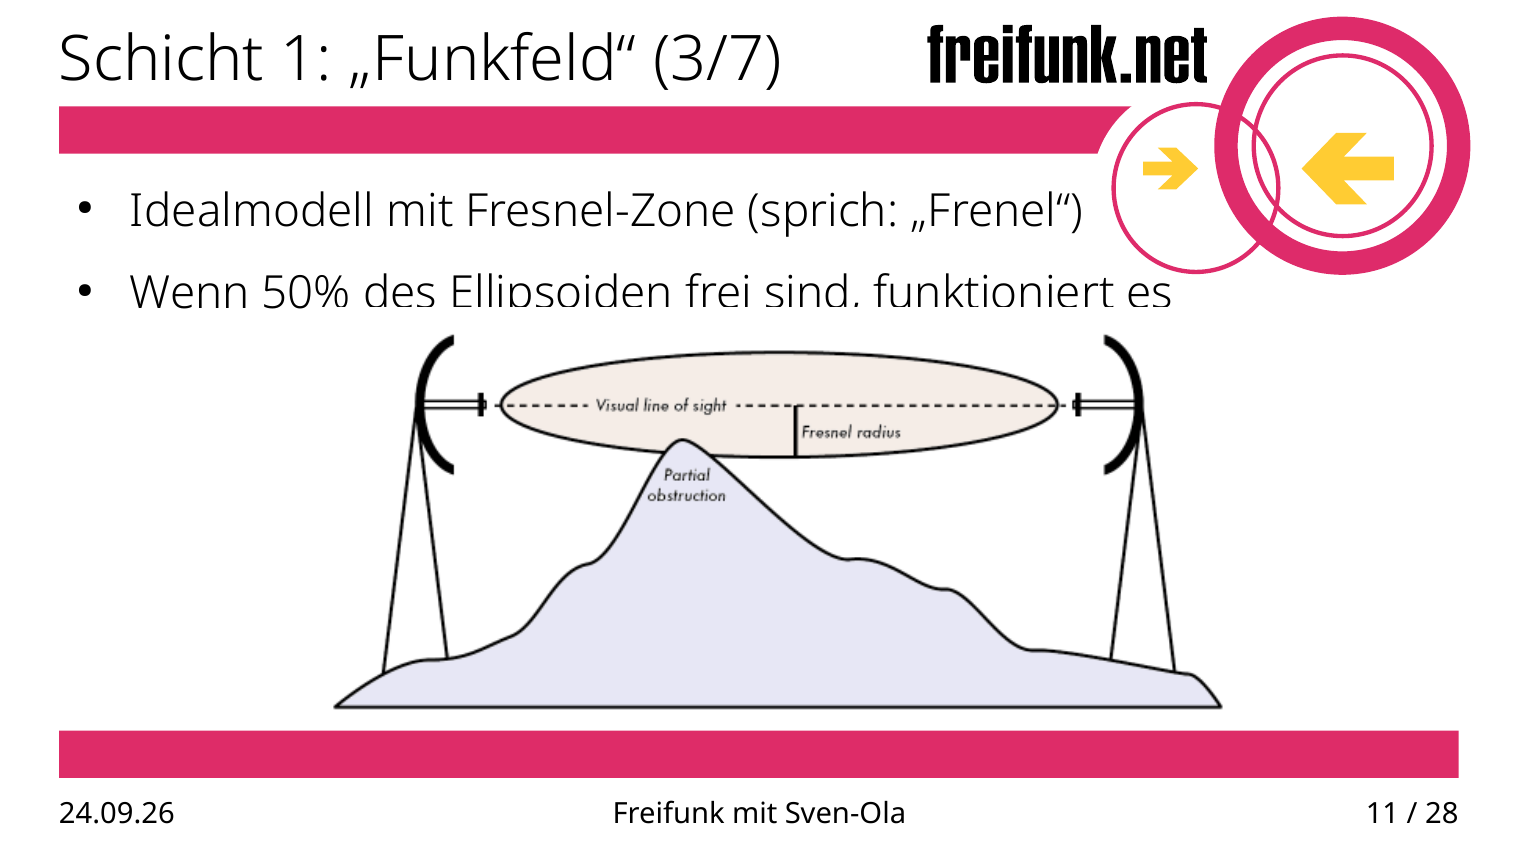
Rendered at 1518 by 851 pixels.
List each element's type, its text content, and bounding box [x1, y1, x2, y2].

picture [318, 307, 1240, 722]
list Idealmodell mit Fresnel-Zone (sprich: „Frenel“) Wenn 50% des Ellipsoiden frei sind, funktioniert es [59, 177, 1459, 709]
title Schicht 1: „Funkfeld“ (3/7) [59, 20, 910, 92]
